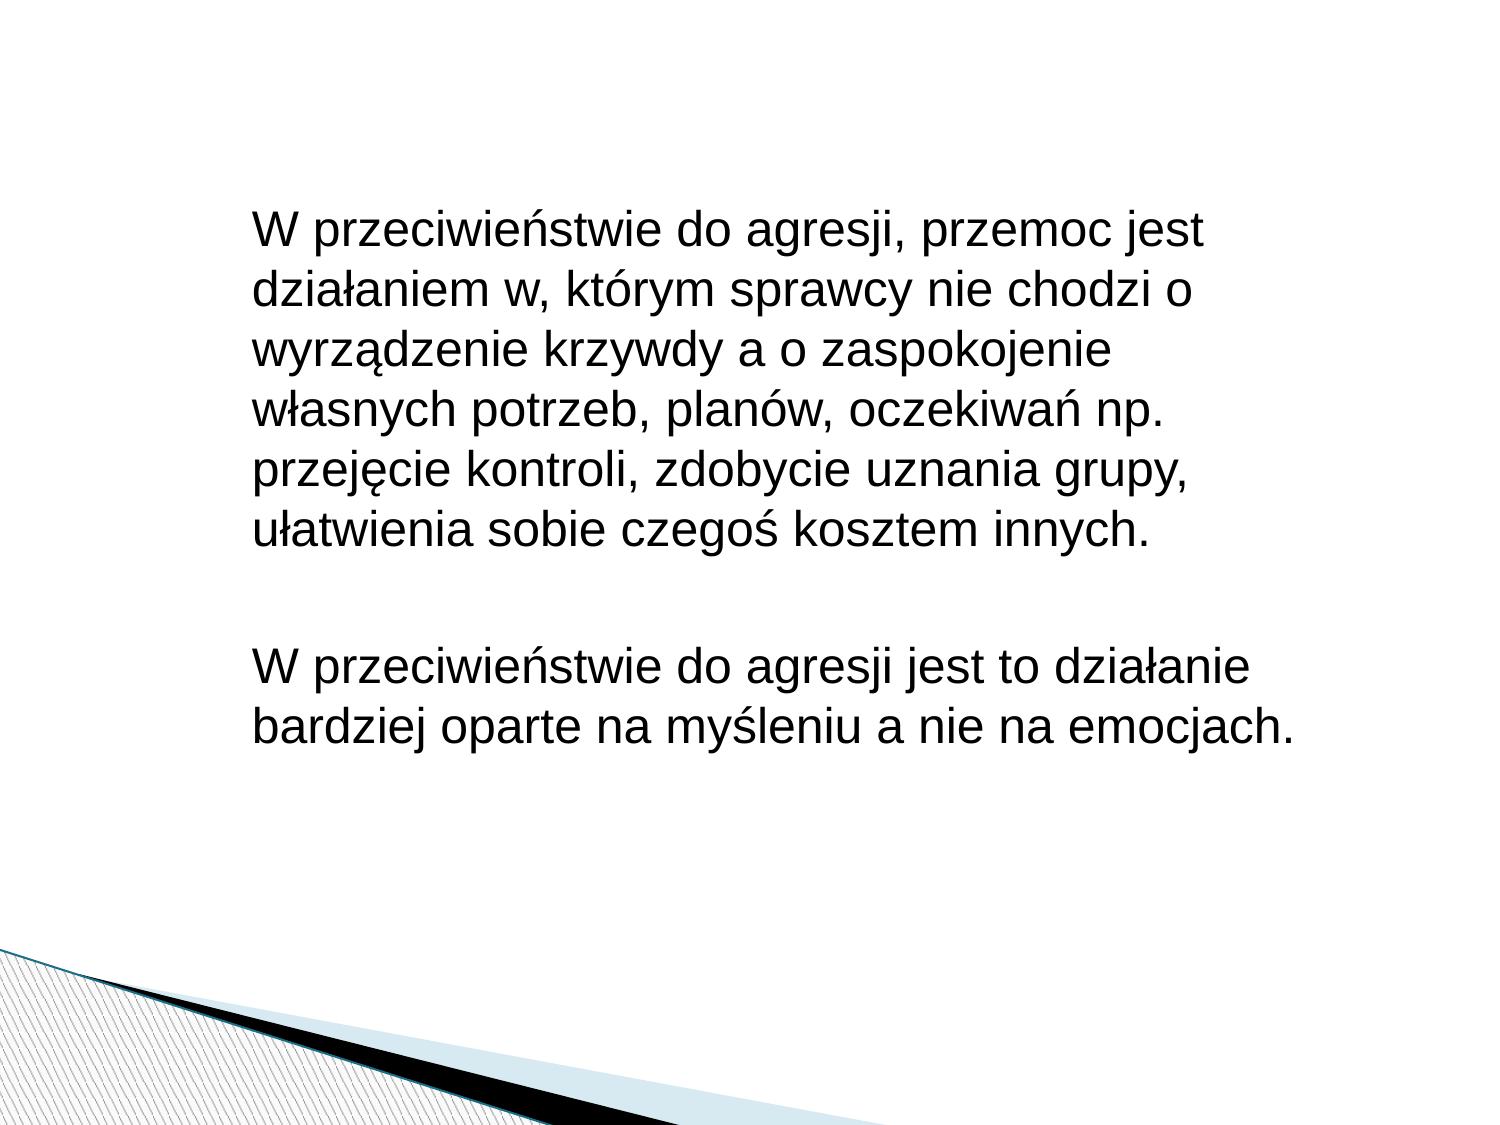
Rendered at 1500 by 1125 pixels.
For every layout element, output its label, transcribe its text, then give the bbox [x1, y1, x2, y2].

picture [0, 952, 543, 1125]
list W przeciwieństwie do agresji, przemoc jest działaniem w, którym sprawcy nie chodzi o wyrządzenie krzywdy a o zaspokojenie własnych potrzeb, planów, oczekiwań np. przejęcie kontroli, zdobycie uznania grupy, ułatwienia sobie czegoś kosztem innych. W przeciwieństwie do agresji jest to działanie bardziej oparte na myśleniu a nie na emocjach. [177, 188, 1323, 978]
